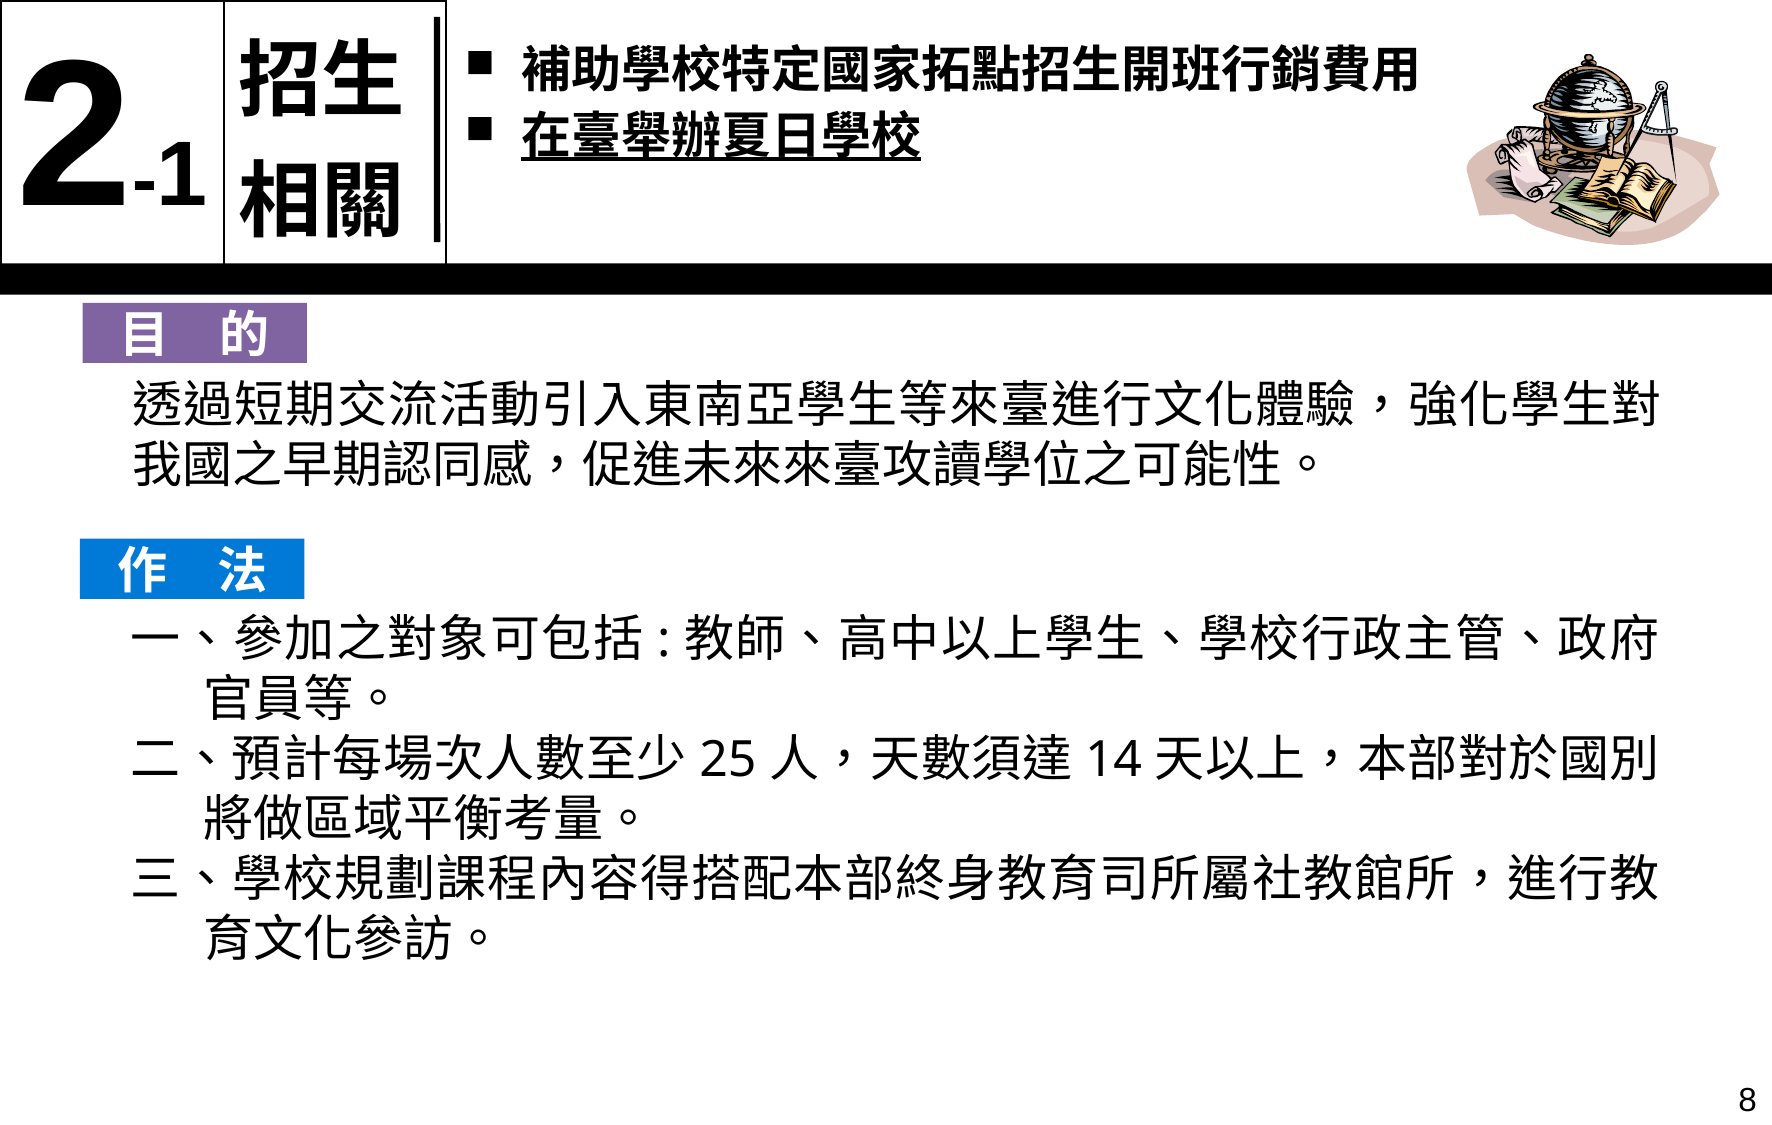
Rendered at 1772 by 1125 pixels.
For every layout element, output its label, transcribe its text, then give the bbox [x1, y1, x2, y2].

text_box 補助學校特定國家拓點招生開班行銷費用 在臺舉辦夏日學校 [450, 36, 1454, 239]
text_box 作 法 [79, 538, 305, 599]
table_header 2-1 [2, 2, 223, 265]
text_box 一、參加之對象可包括:教師、高中以上學生、學校行政主管、政府官員等。 二、預計每場次人數至少25人，天數須達14天以上，本部對於國別將做區域平衡考量。 三、學校規劃課程內容得搭配本部終身教育司所屬社教館所，進行教育文化參訪。 [115, 598, 1675, 974]
table_header 招生相關 [225, 2, 445, 265]
text_box 目 的 [82, 302, 307, 363]
slide_number <編號> [1358, 1070, 1772, 1125]
text_box 透過短期交流活動引入東南亞學生等來臺進行文化體驗，強化學生對我國之早期認同感，促進未來來臺攻讀學位之可能性。 [118, 365, 1678, 500]
picture [1463, 50, 1723, 249]
